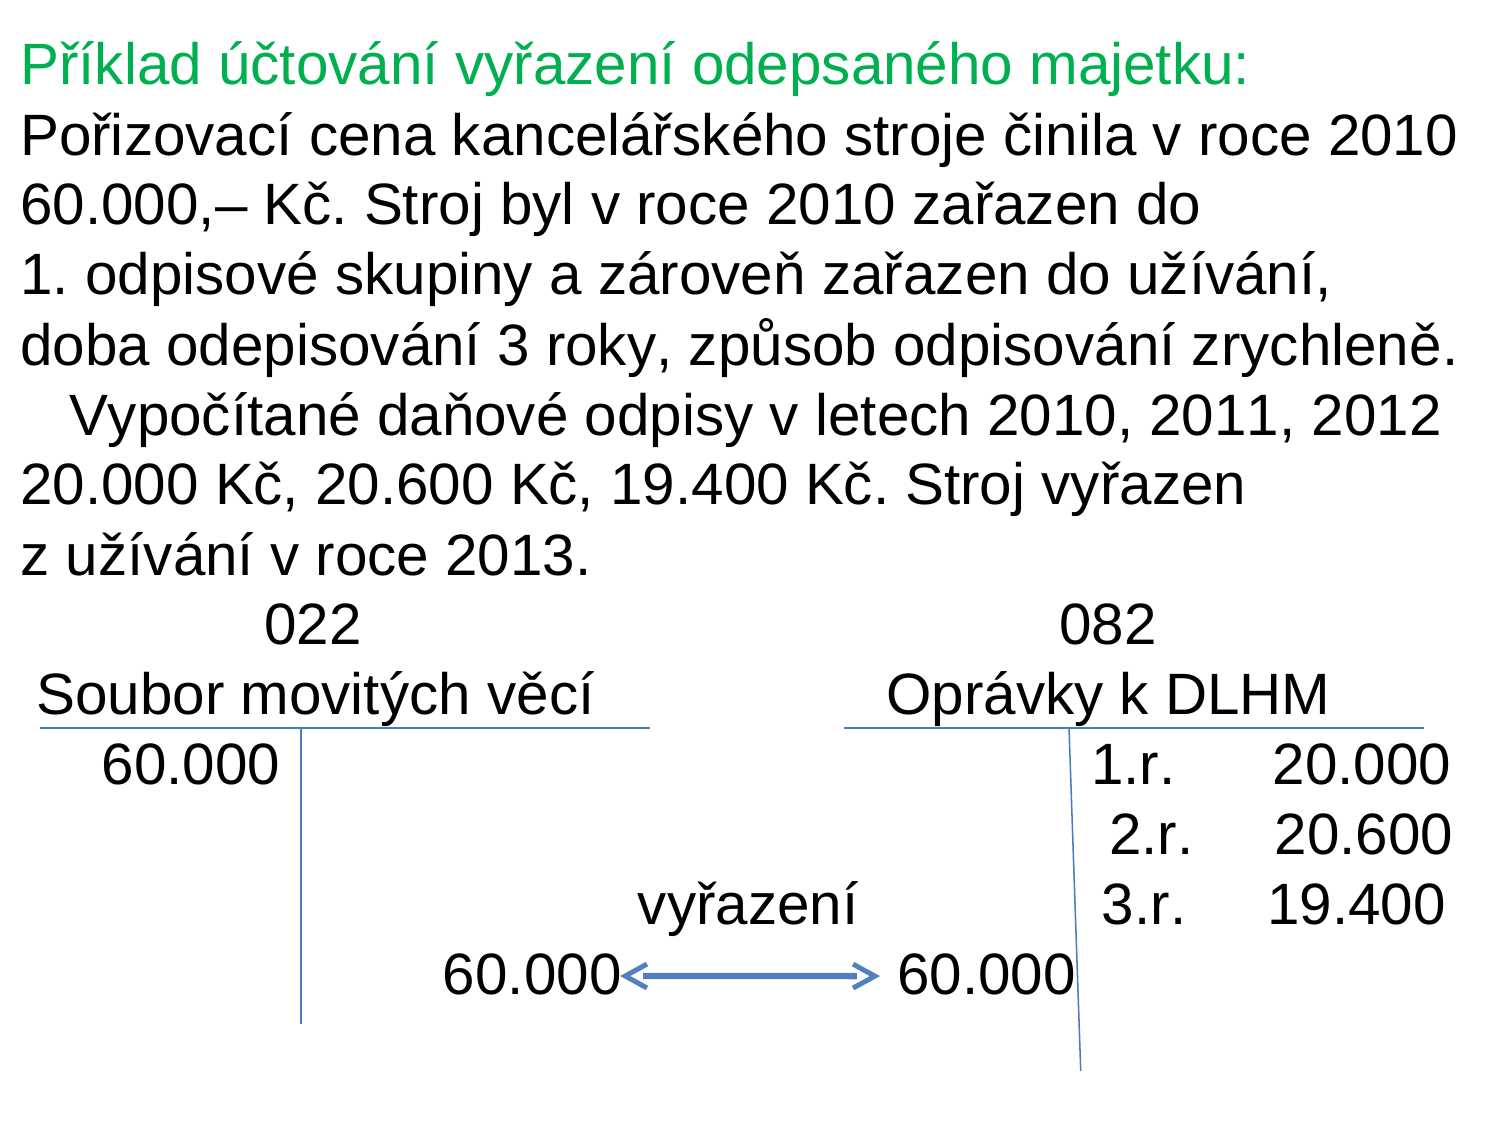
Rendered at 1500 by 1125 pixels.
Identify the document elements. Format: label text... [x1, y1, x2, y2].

text_box Příklad účtování vyřazení odepsaného majetku: Pořizovací cena kancelářského stroje činila v roce 2010 60.000,– Kč. Stroj byl v roce 2010 zařazen do odpisové skupiny a zároveň zařazen do užívání, doba odepisování 3 roky, způsob odpisování zrychleně. Vypočítané daňové odpisy v letech 2010, 2011, 2012 20.000 Kč, 20.600 Kč, 19.400 Kč. Stroj vyřazen z užívání v roce 2013. 022 082 Soubor movitých věcí Oprávky k DLHM 60.000 1.r. 20.000 2.r. 20.600 vyřazení 3.r. 19.400 60.000 60.000 [5, 19, 1489, 1085]
